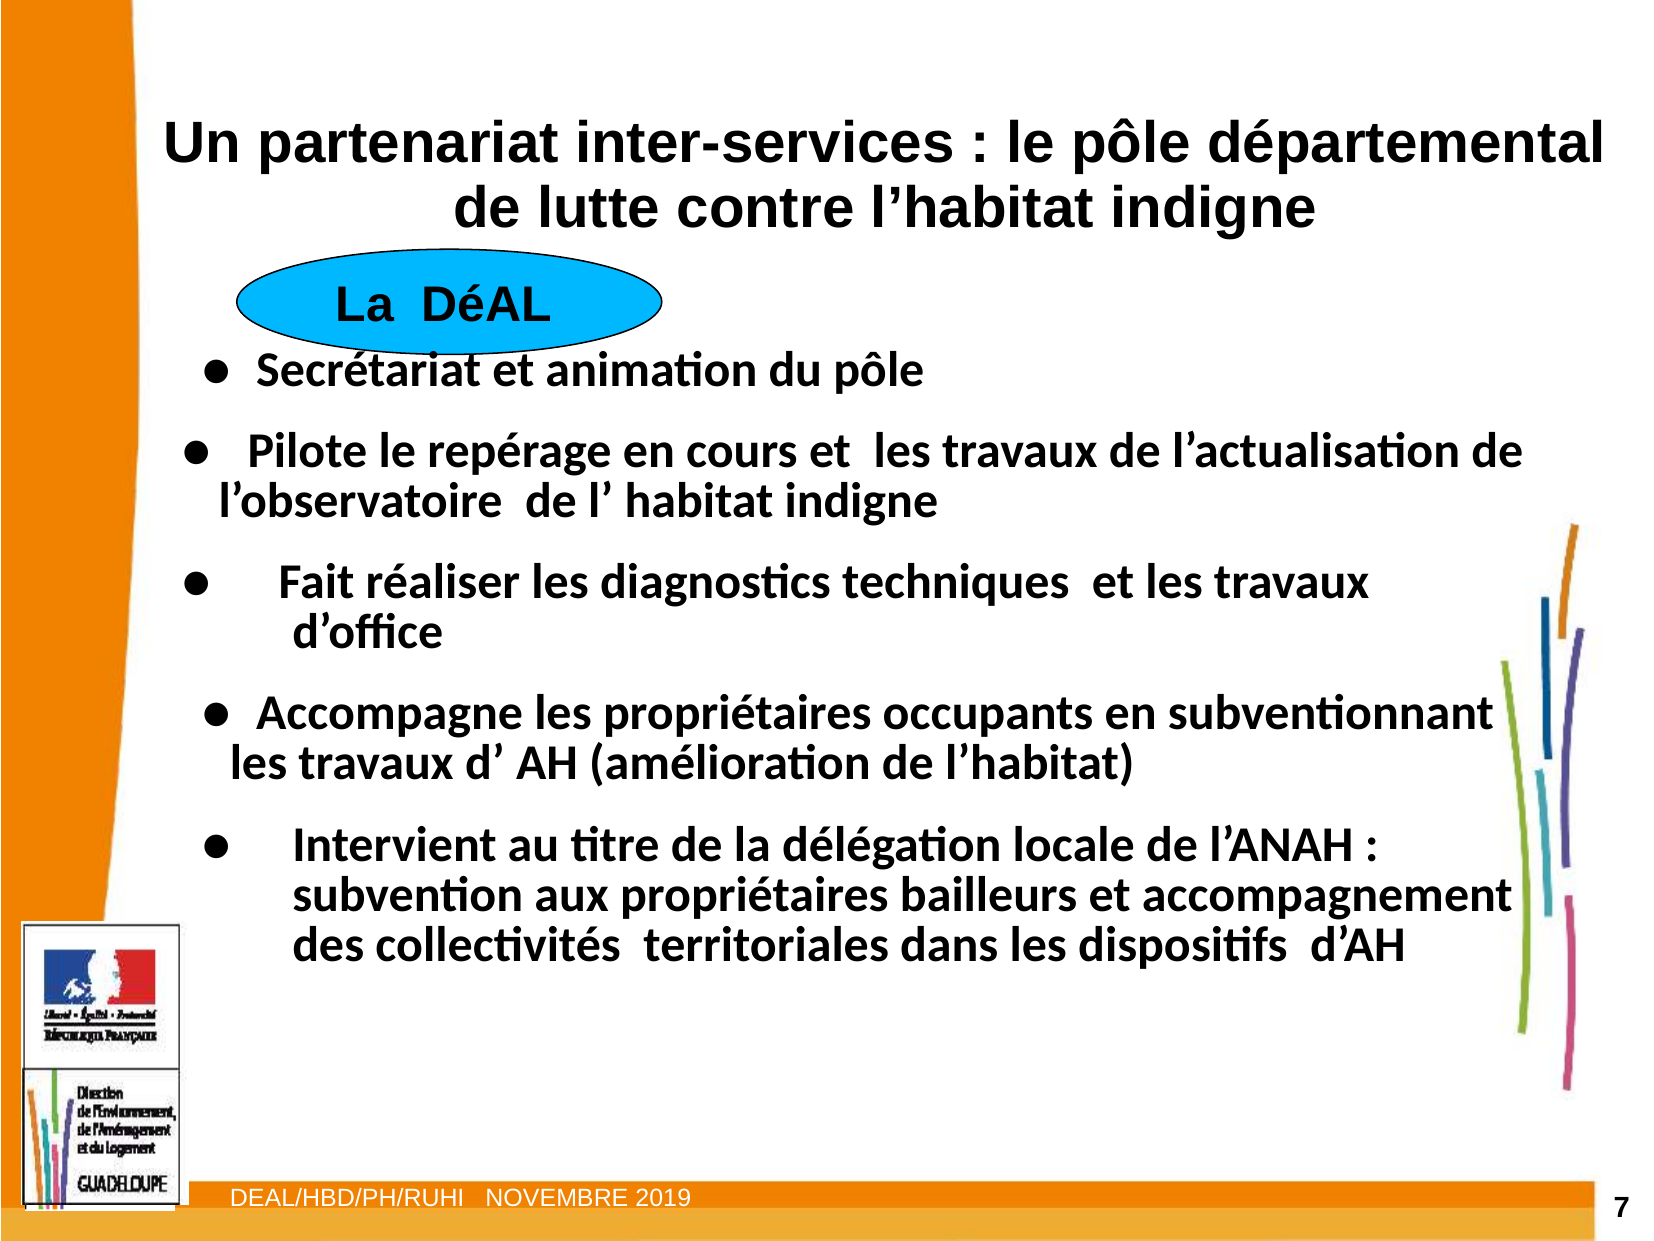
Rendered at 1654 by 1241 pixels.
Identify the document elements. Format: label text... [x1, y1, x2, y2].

text_box ● Secrétariat et animation du pôle ● Pilote le repérage en cours et les travaux de l’actualisation de l’observatoire de l’ habitat indigne ● Fait réaliser les diagnostics techniques et les travaux d’office ● Accompagne les propriétaires occupants en subventionnant les travaux d’ AH (amélioration de l’habitat) ● Intervient au titre de la délégation locale de l’ANAH : subvention aux propriétaires bailleurs et accompagnement des collectivités territoriales dans les dispositifs d’AH [129, 259, 1595, 1241]
picture [1, 0, 1654, 1241]
title Un partenariat inter-services : le pôle départemental de lutte contre l’habitat indigne [141, 70, 1630, 278]
text_box La DéAL [325, 249, 573, 259]
